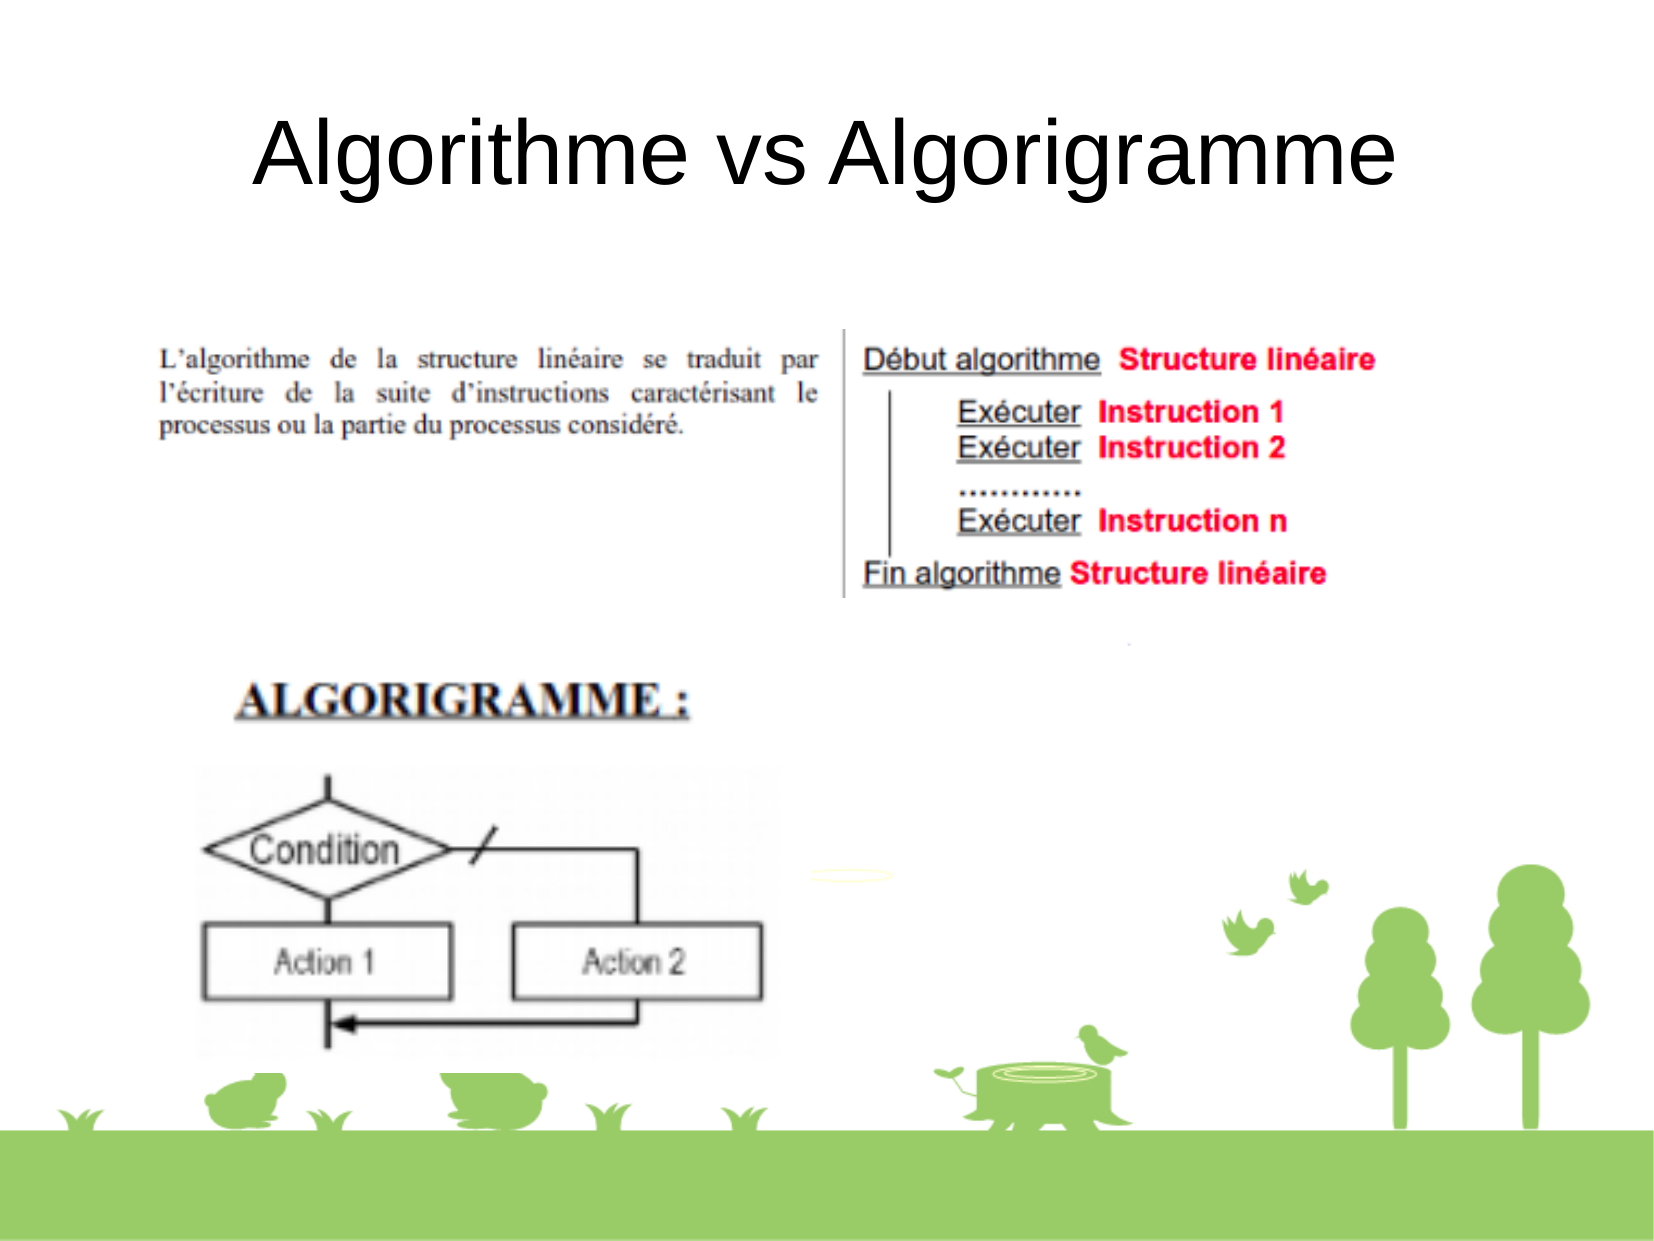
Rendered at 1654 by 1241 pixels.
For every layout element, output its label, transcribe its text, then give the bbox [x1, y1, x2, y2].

title Algorithme vs Algorigramme [82, 49, 1571, 257]
picture [0, 0, 1654, 1241]
